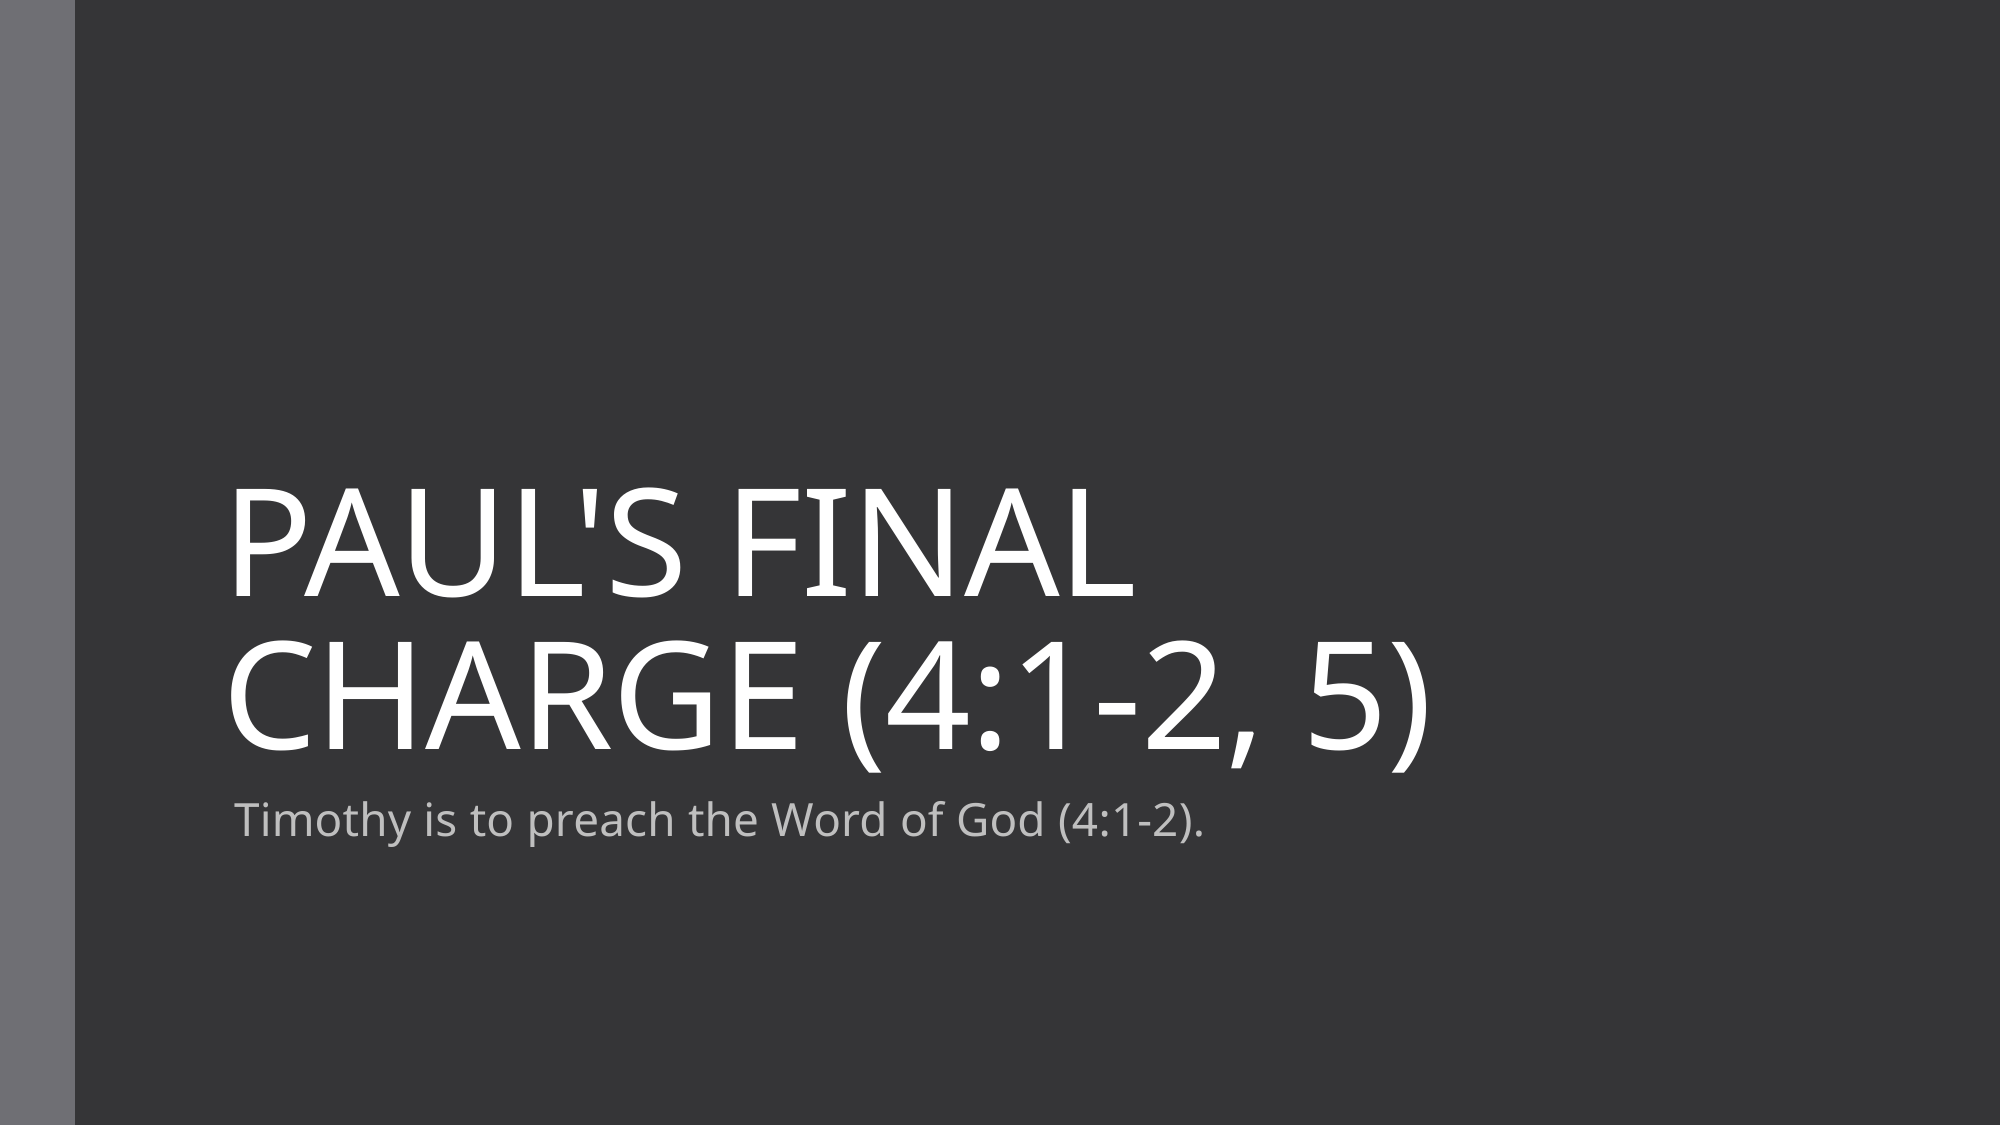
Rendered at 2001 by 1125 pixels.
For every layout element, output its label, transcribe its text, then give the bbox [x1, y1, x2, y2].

title PAUL'S FINAL CHARGE (4:1-2, 5) [206, 124, 1752, 787]
subtitle Timothy is to preach the Word of God (4:1-2). [206, 787, 1752, 1066]
